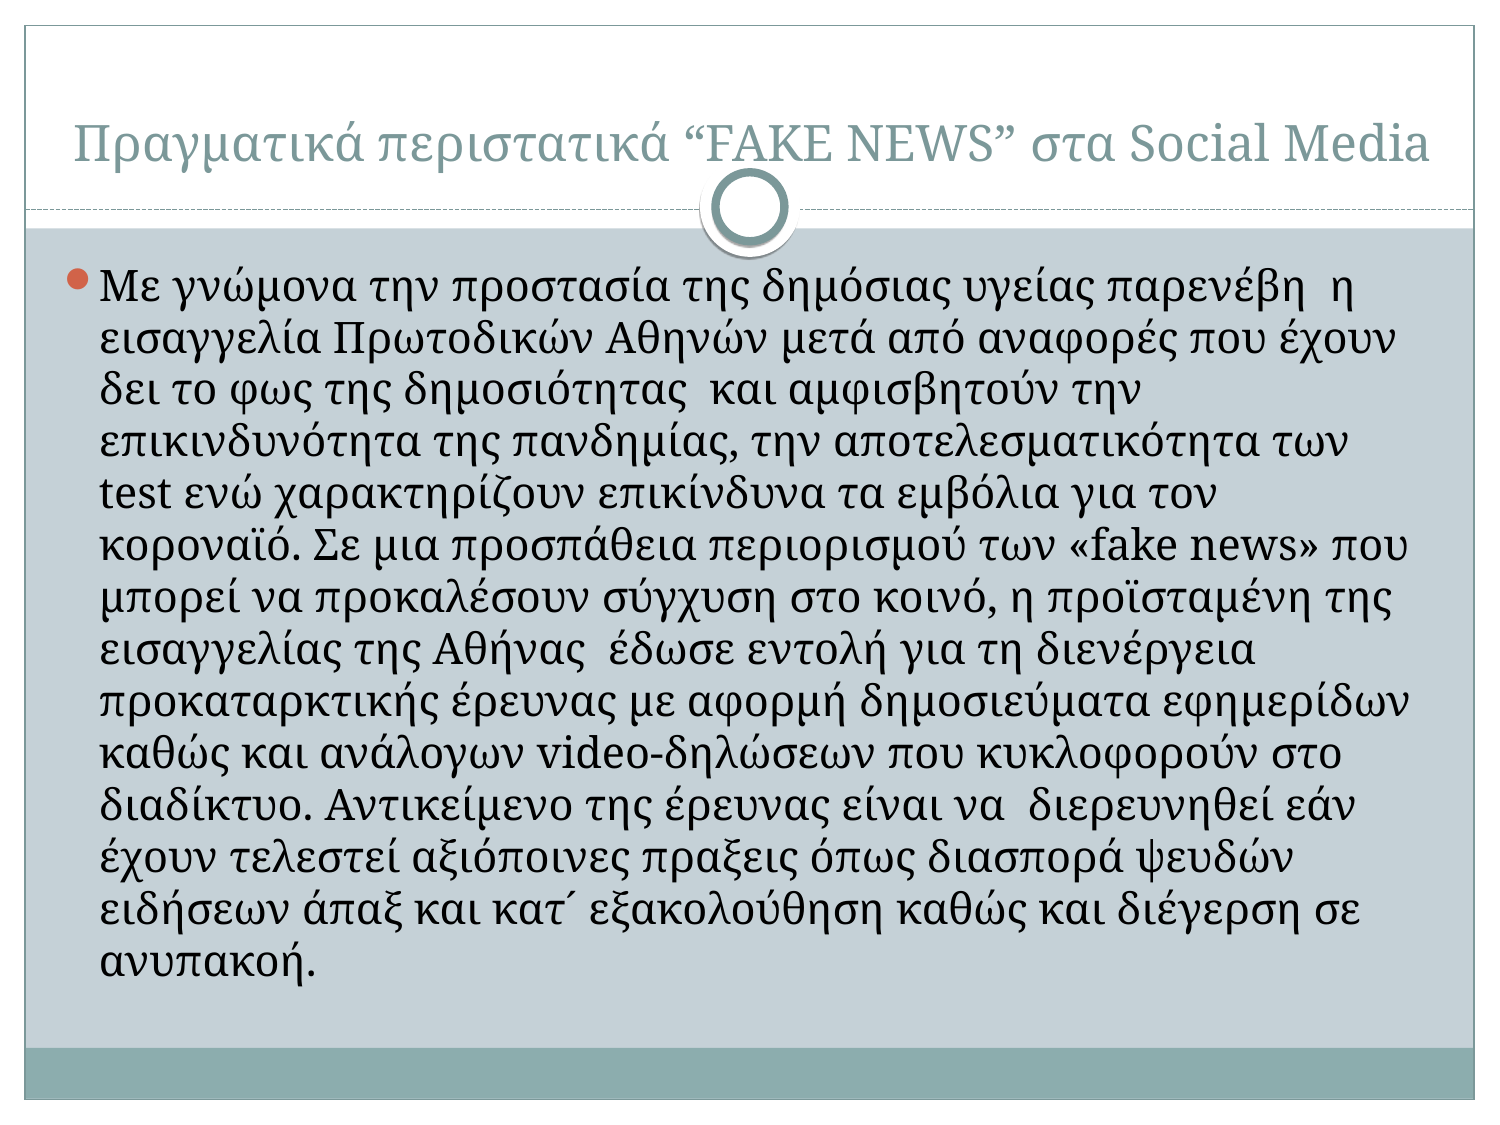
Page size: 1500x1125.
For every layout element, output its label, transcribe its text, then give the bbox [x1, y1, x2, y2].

title Πραγματικά περιστατικά “FAKE NEWS” στα Social Media [53, 54, 1454, 179]
list Με γνώμονα την προστασία της δημόσιας υγείας παρενέβη η εισαγγελία Πρωτοδικών Αθηνών μετά από αναφορές που έχουν δει το φως της δημοσιότητας και αμφισβητούν την επικινδυνότητα της πανδημίας, την αποτελεσματικότητα των test ενώ χαρακτηρίζουν επικίνδυνα τα εμβόλια για τον κοροναϊό. Σε μια προσπάθεια περιορισμού των «fake news» που μπορεί να προκαλέσουν σύγχυση στο κοινό, η προϊσταμένη της εισαγγελίας της Αθήνας έδωσε εντολή για τη διενέργεια προκαταρκτικής έρευνας με αφορμή δημοσιεύματα εφημερίδων καθώς και ανάλογων video-δηλώσεων που κυκλοφορούν στο διαδίκτυο. Αντικείμενο της έρευνας είναι να διερευνηθεί εάν έχουν τελεστεί αξιόποινες πραξεις όπως διασπορά ψευδών ειδήσεων άπαξ και κατ´ εξακολούθηση καθώς και διέγερση σε ανυπακοή. [49, 250, 1445, 1001]
